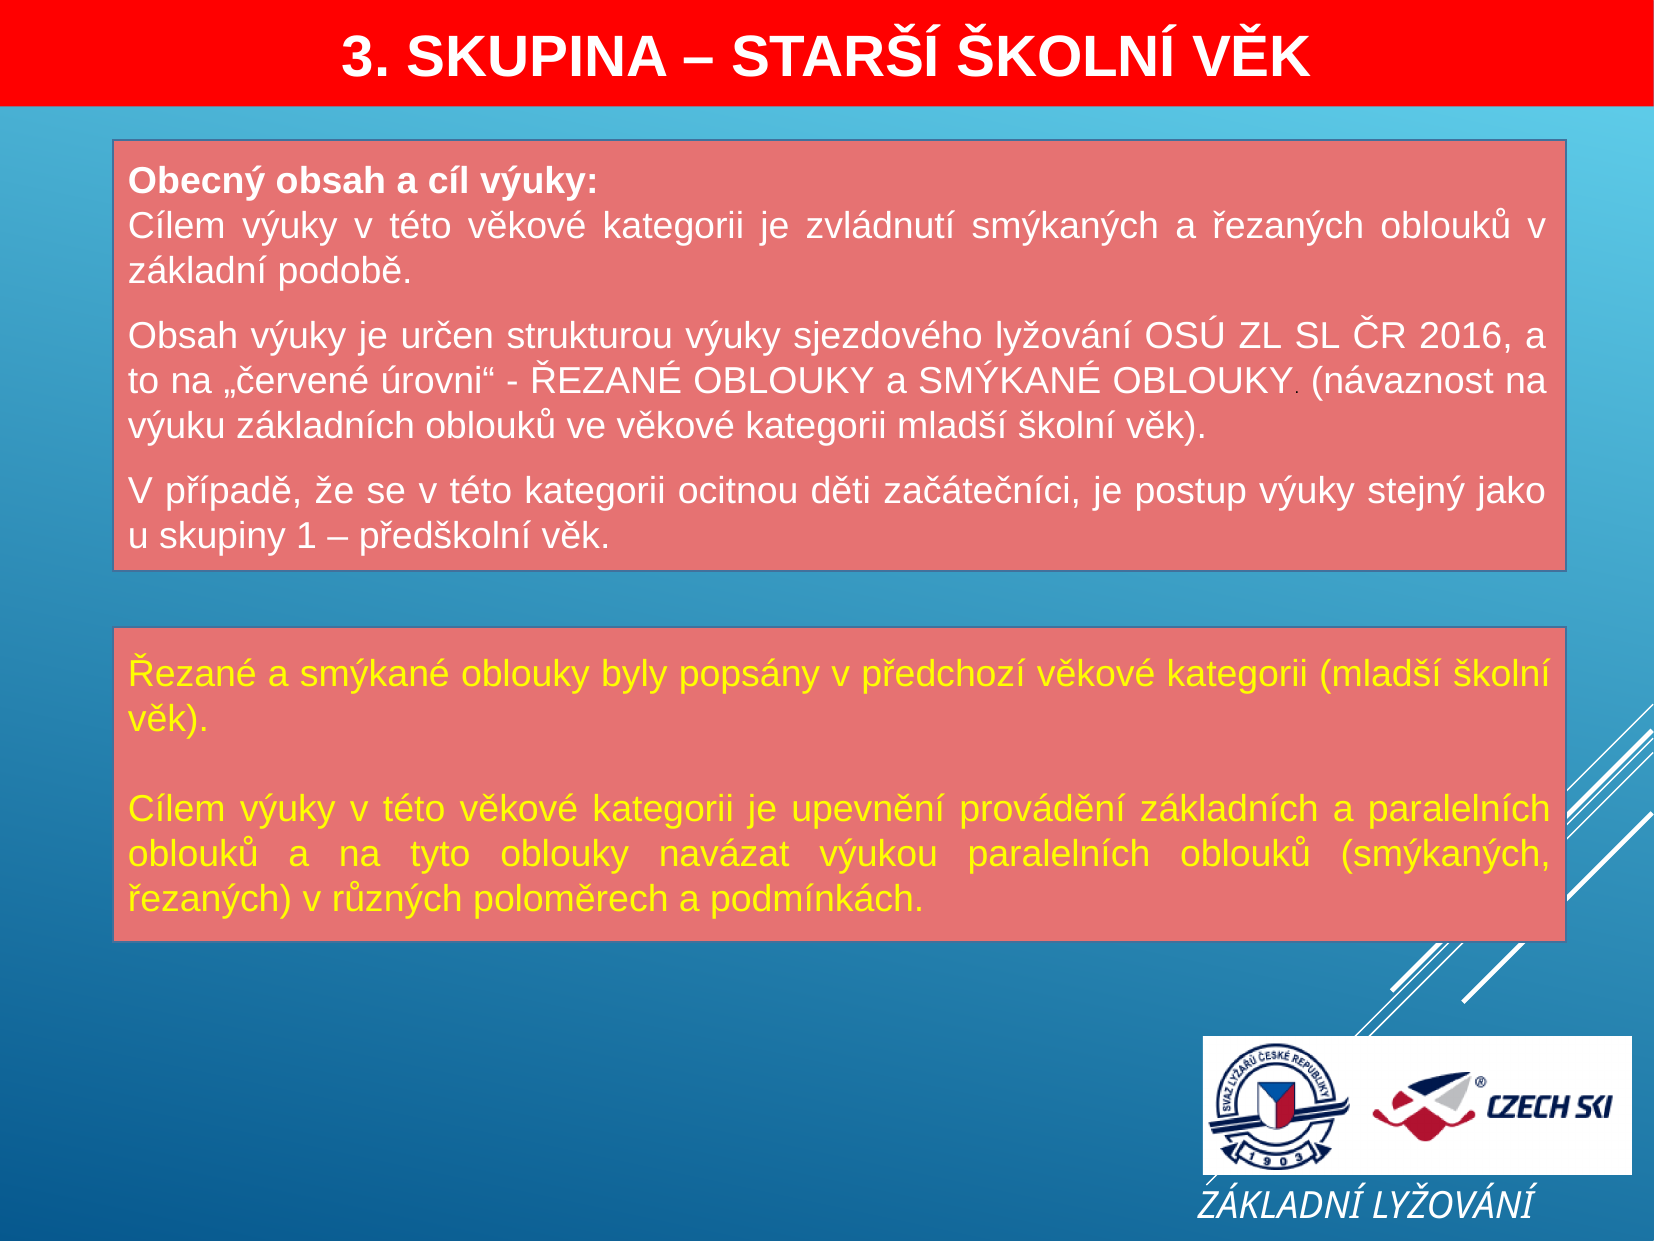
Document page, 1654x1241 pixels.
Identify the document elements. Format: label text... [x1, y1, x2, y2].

title 3. skupina – starší školní věk [0, 0, 1654, 107]
text_box ZÁKLADNÍ LYŽOVÁNÍ [1182, 1173, 1644, 1235]
text_box Řezané a smýkané oblouky byly popsány v předchozí věkové kategorii (mladší školní věk). Cílem výuky v této věkové kategorii je upevnění provádění základních a paralelních oblouků a na tyto oblouky navázat výukou paralelních oblouků (smýkaných, řezaných) v různých poloměrech a podmínkách. [112, 626, 1567, 942]
text_box Obecný obsah a cíl výuky: Cílem výuky v této věkové kategorii je zvládnutí smýkaných a řezaných oblouků v základní podobě. Obsah výuky je určen strukturou výuky sjezdového lyžování OSÚ ZL SL ČR 2016, a to na „červené úrovni“ - ŘEZANÉ OBLOUKY a SMÝKANÉ OBLOUKY. (návaznost na výuku základních oblouků ve věkové kategorii mladší školní věk). V případě, že se v této kategorii ocitnou děti začátečníci, je postup výuky stejný jako u skupiny 1 – předškolní věk. [112, 140, 1567, 571]
picture [1202, 1036, 1632, 1173]
